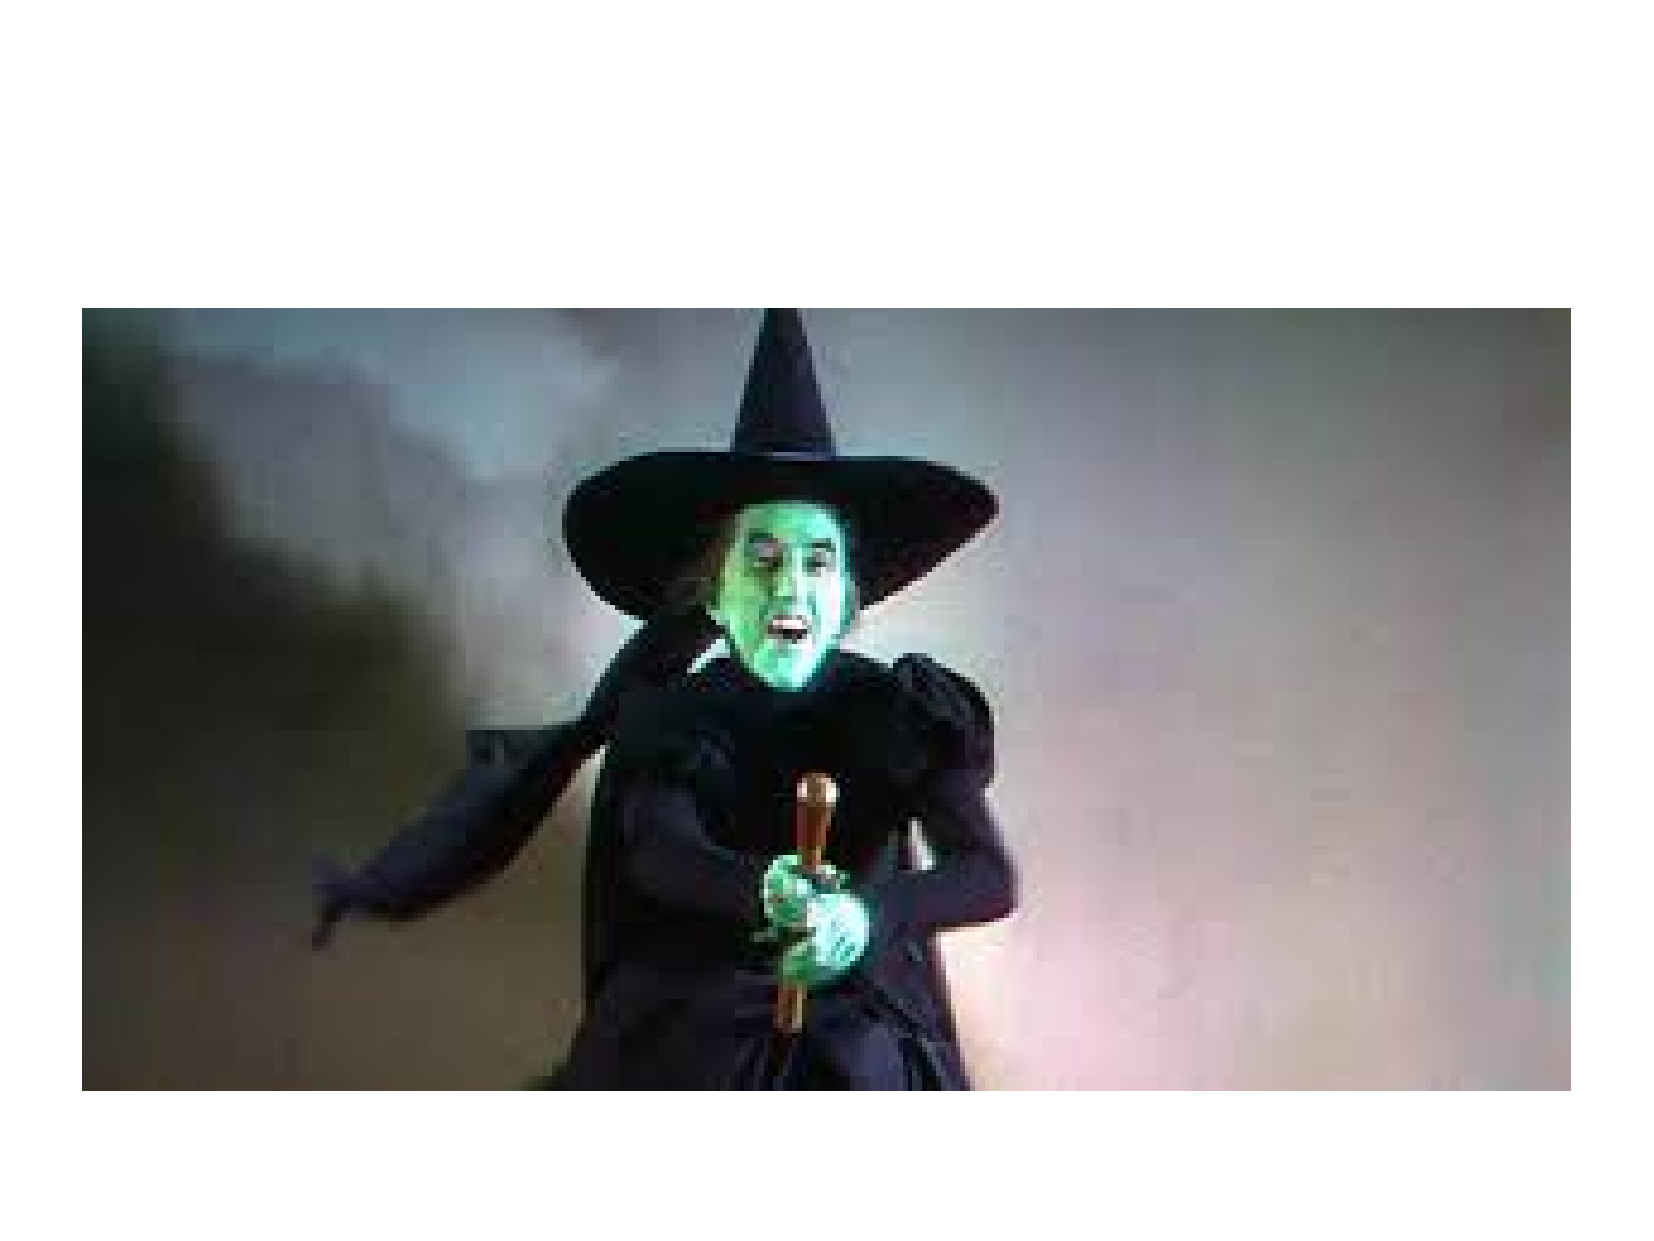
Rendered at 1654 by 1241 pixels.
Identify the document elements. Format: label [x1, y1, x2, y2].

picture [82, 308, 1571, 1091]
